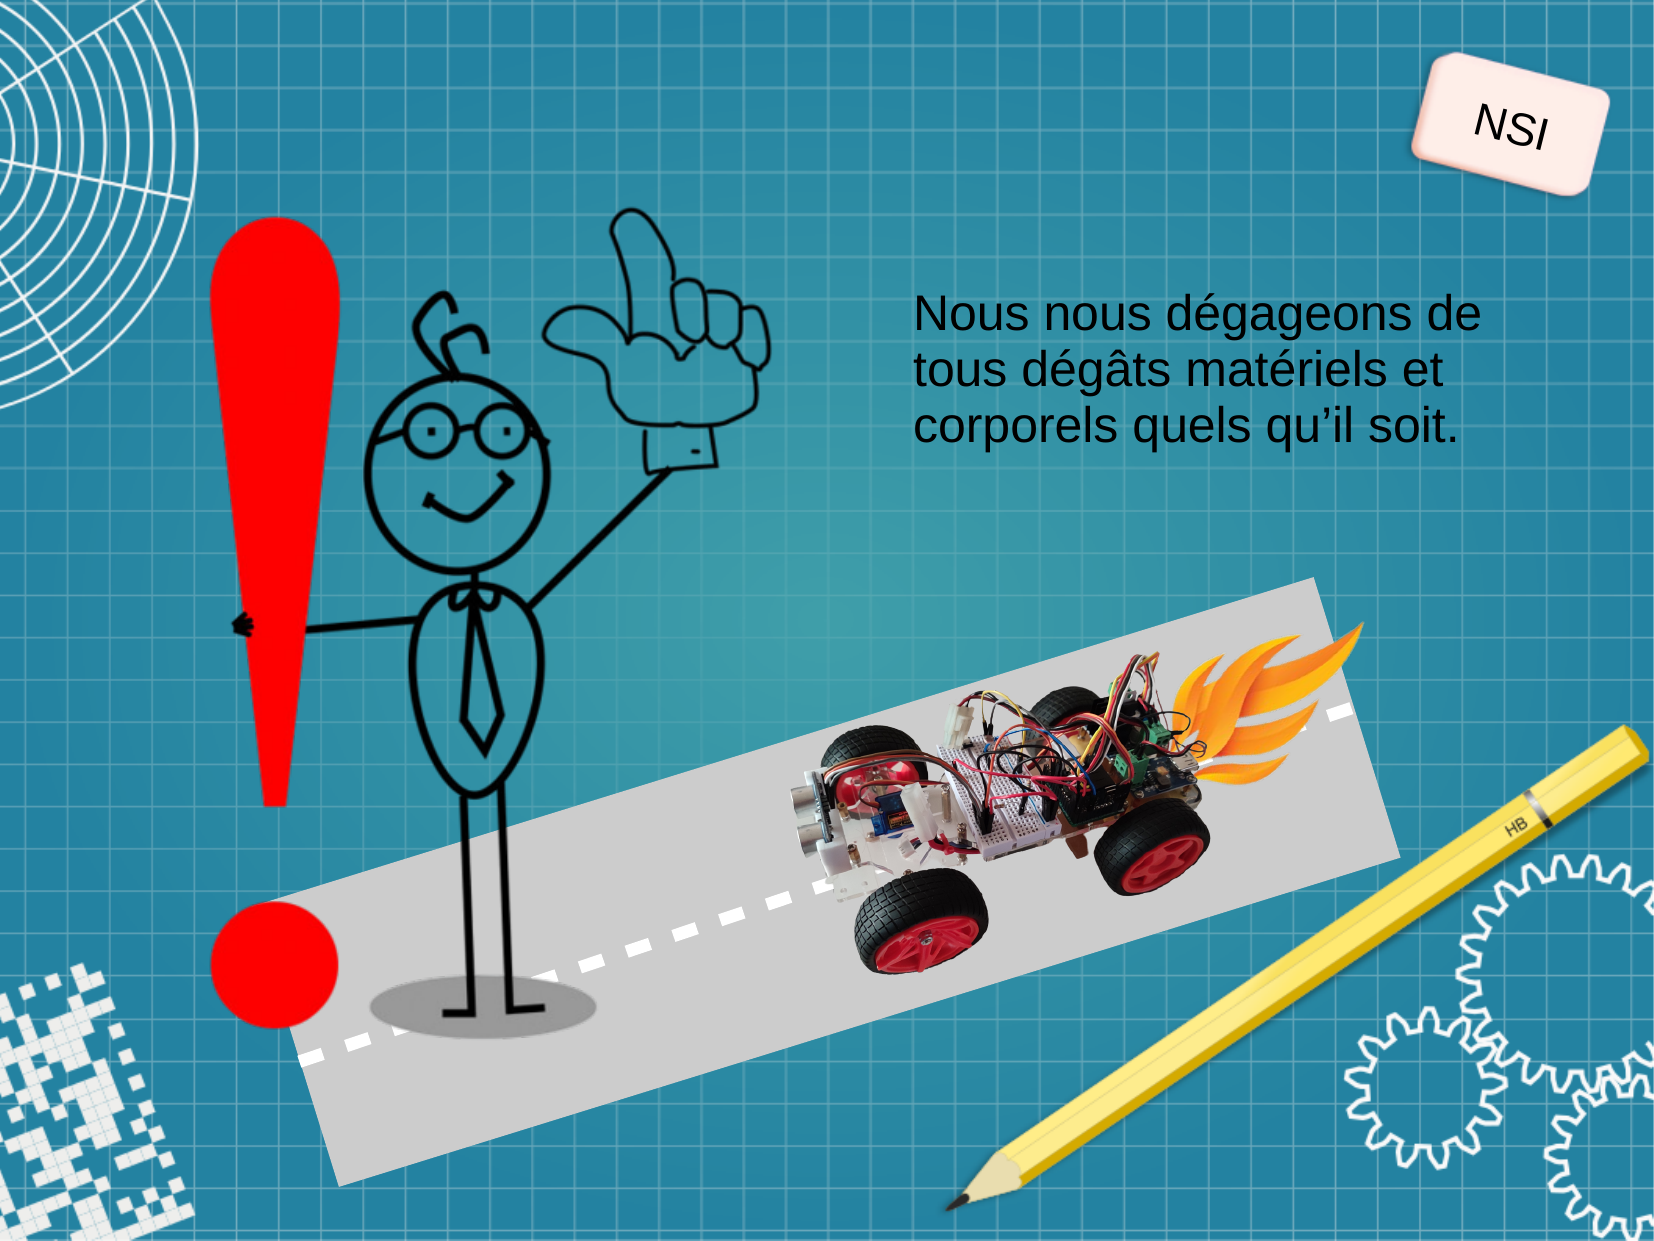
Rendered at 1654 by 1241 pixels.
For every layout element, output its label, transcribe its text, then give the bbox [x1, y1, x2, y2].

text_box [302, 1058, 755, 1187]
text_box NSI [1452, 82, 1580, 175]
text_box Nous nous dégageons de tous dégâts matériels et corporels quels qu’il soit. [898, 277, 1598, 460]
text_box [1220, 723, 1401, 914]
text_box [1120, 589, 1273, 637]
text_box [819, 986, 987, 1038]
picture [0, 0, 1654, 1241]
